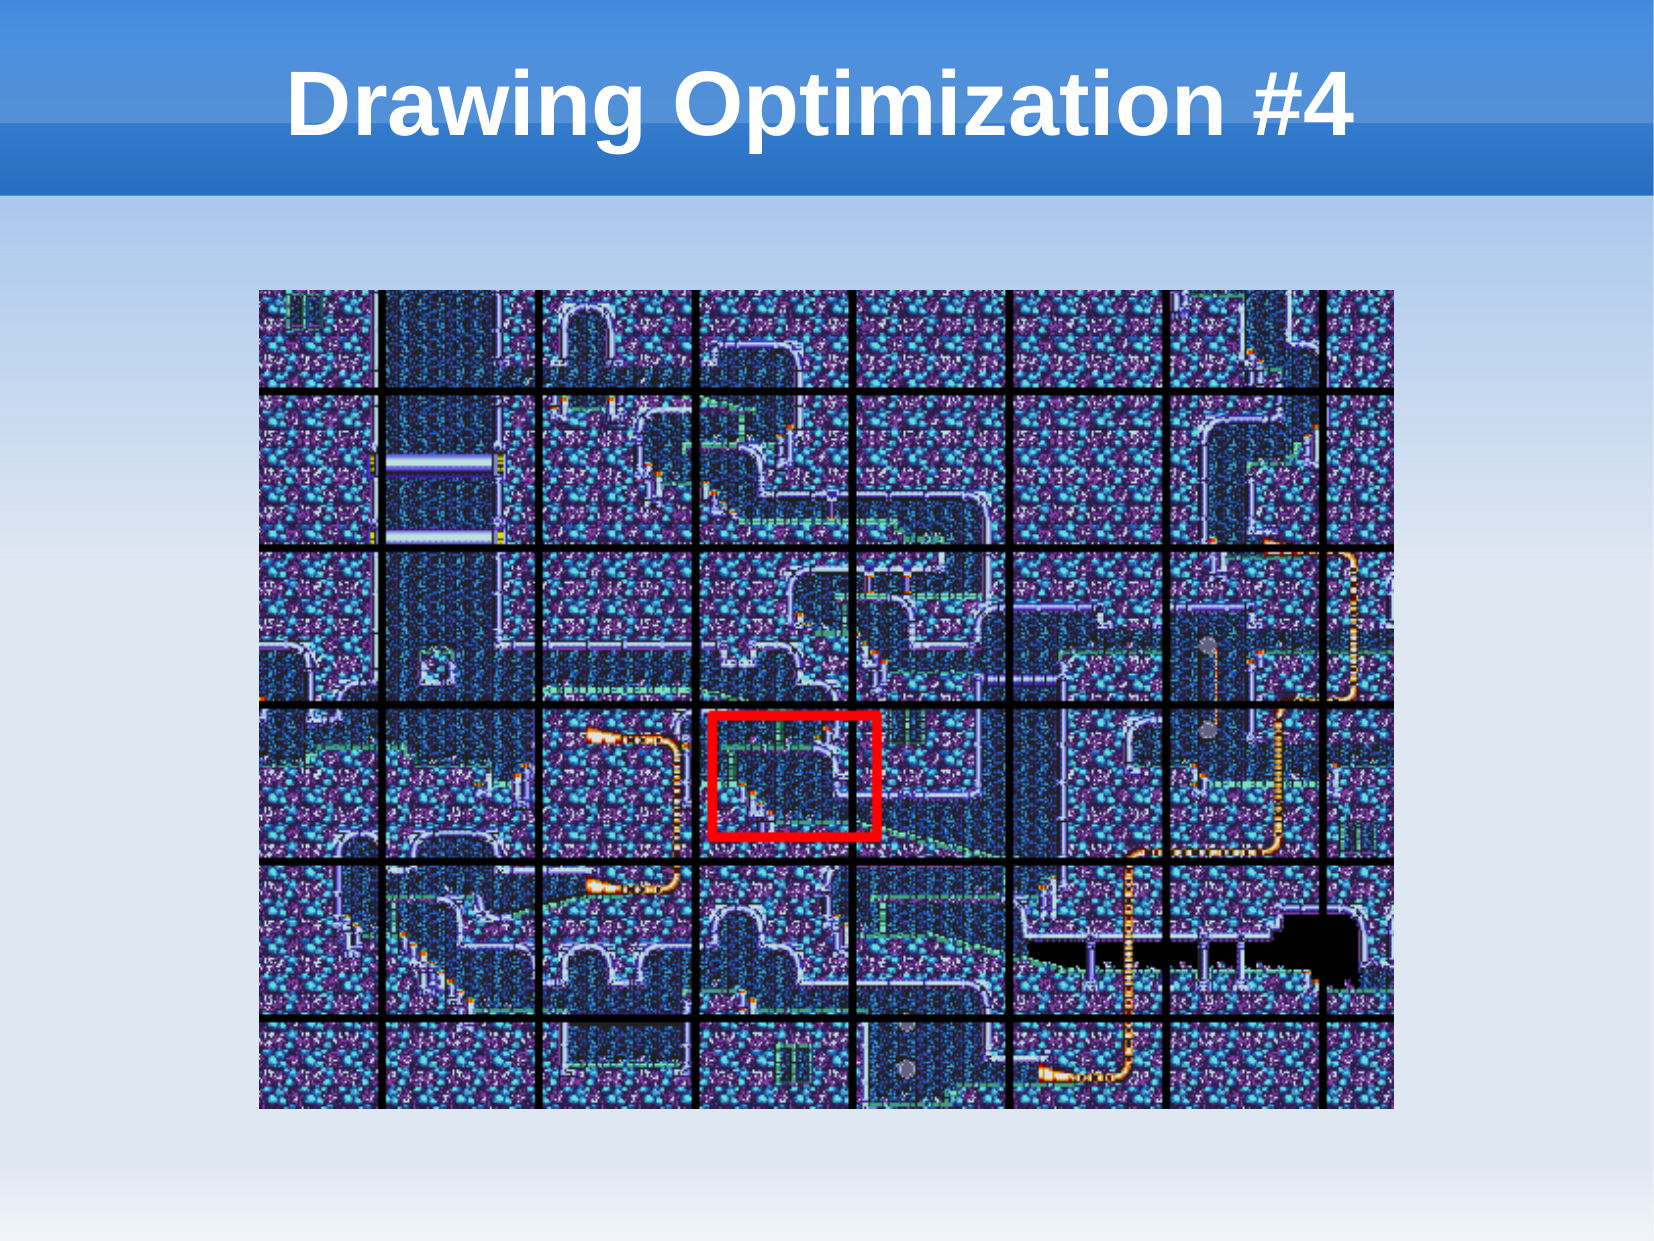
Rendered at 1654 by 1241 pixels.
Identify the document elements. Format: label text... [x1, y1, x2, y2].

picture [0, 0, 1654, 1241]
title Drawing Optimization #4 [76, 0, 1565, 208]
